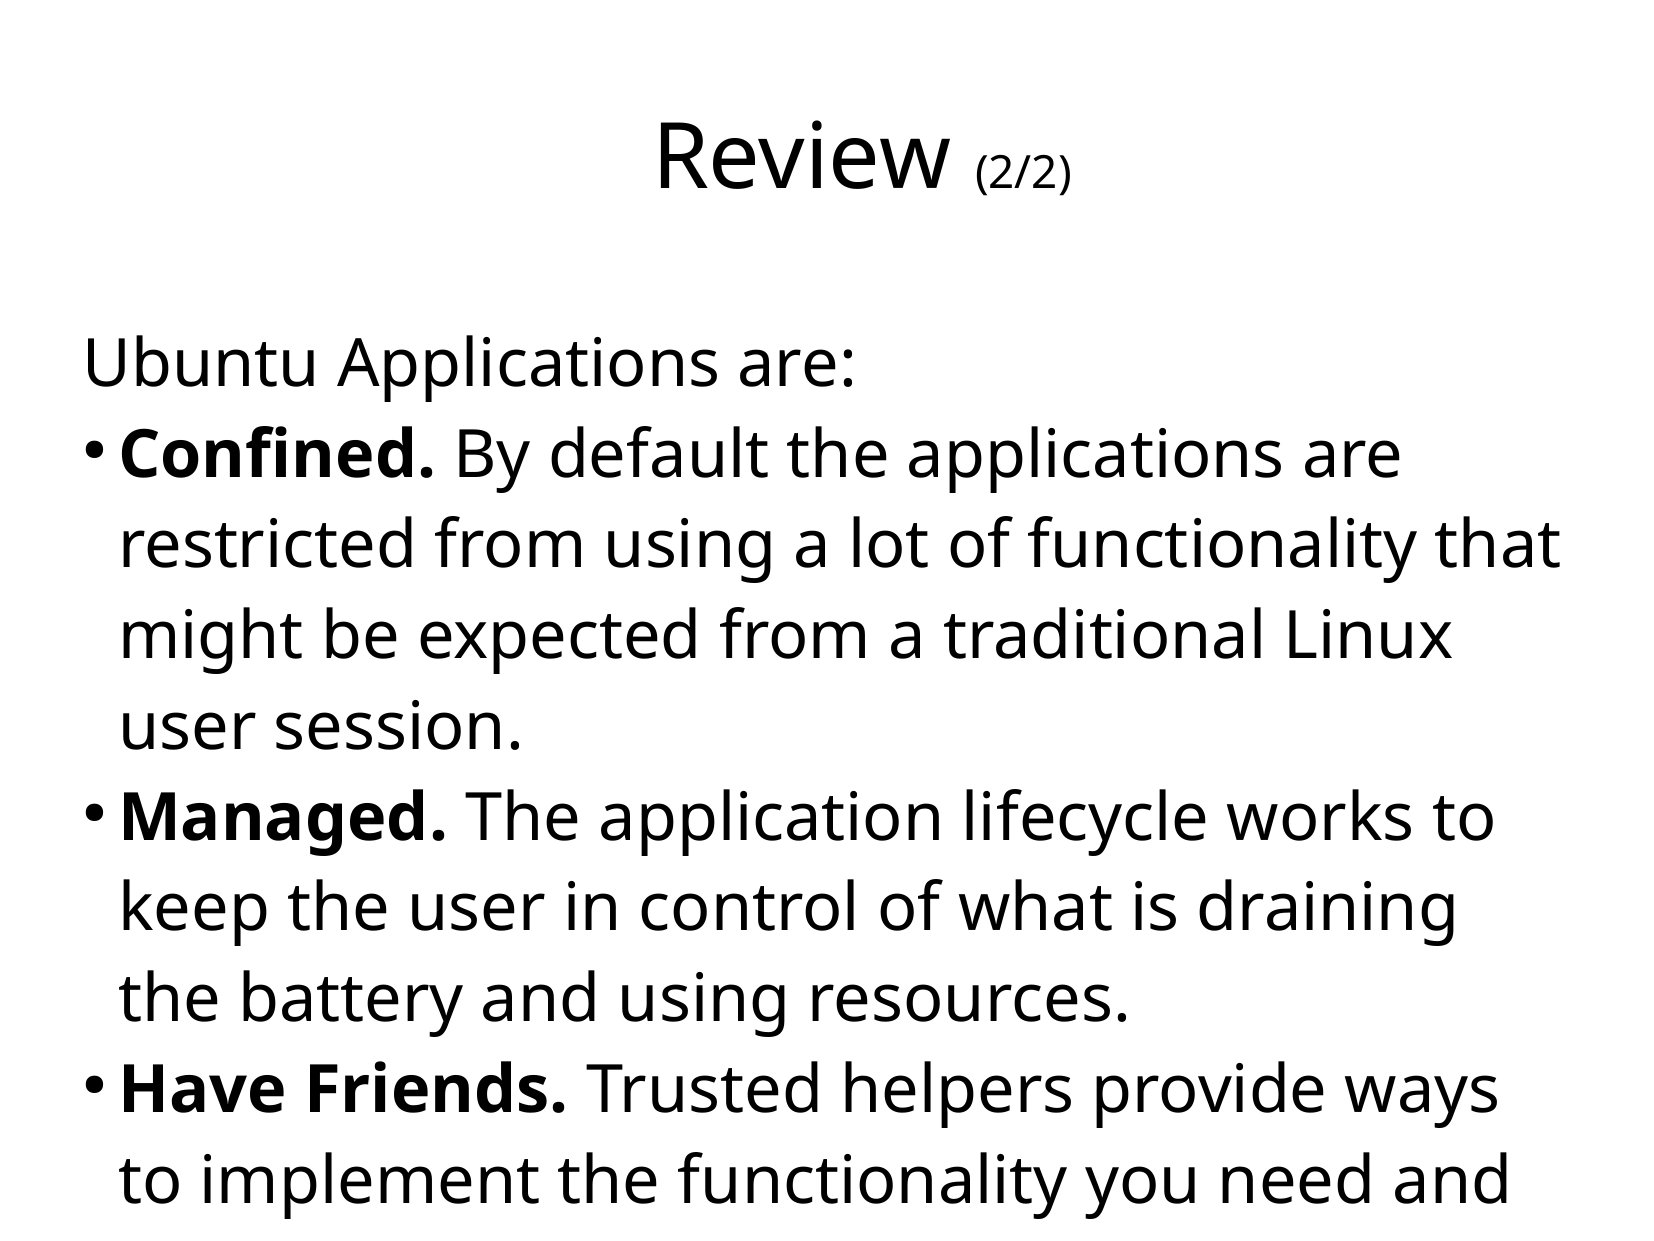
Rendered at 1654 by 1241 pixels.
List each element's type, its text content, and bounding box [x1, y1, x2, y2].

title Review (2/2) [82, 49, 1571, 257]
subtitle Ubuntu Applications are: Confined. By default the applications are restricted from using a lot of functionality that might be expected from a traditional Linux user session. Managed. The application lifecycle works to keep the user in control of what is draining the battery and using resources. Have Friends. Trusted helpers provide ways to implement the functionality you need and work with confinement. [82, 315, 1571, 1141]
